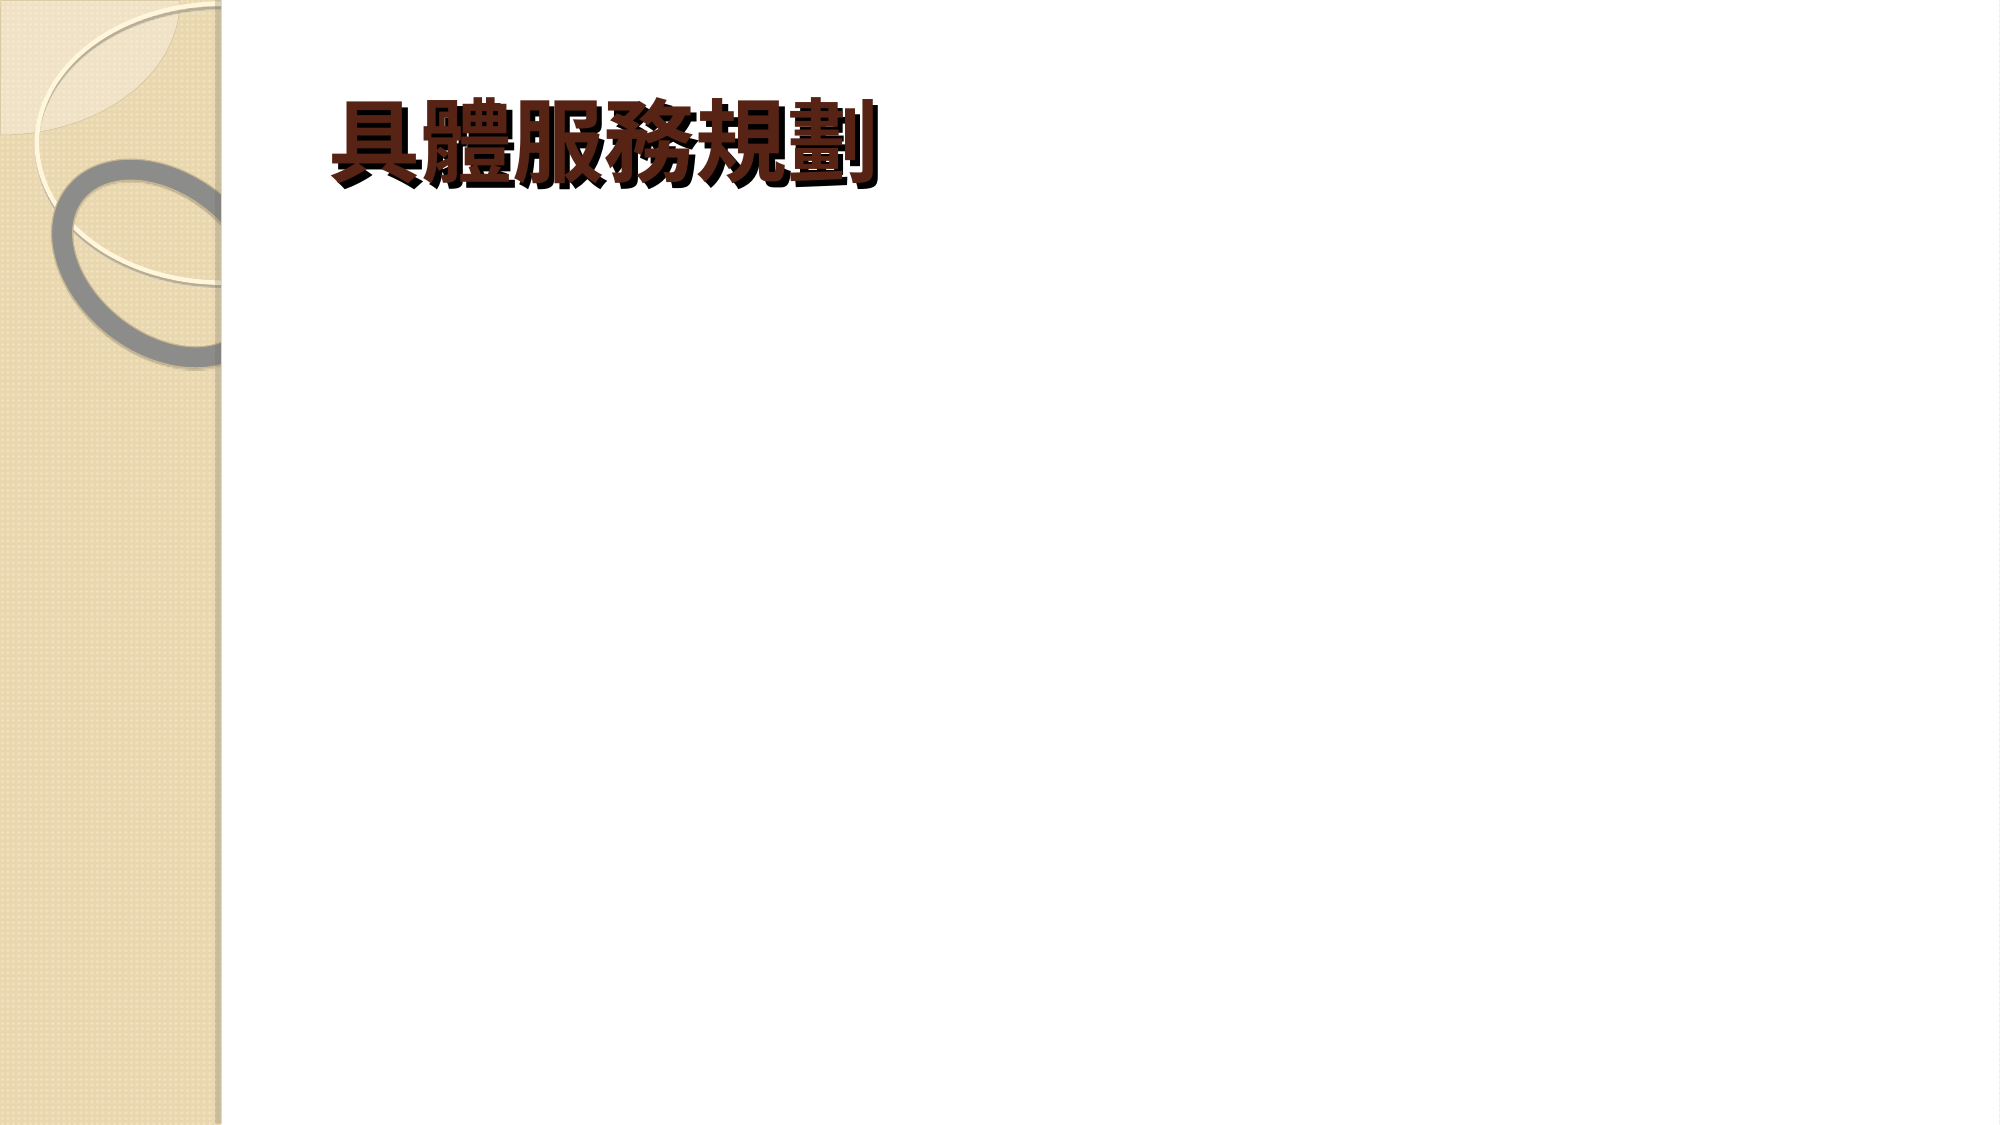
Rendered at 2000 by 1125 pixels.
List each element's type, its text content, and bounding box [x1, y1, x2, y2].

title 具體服務規劃 [313, 45, 1954, 233]
